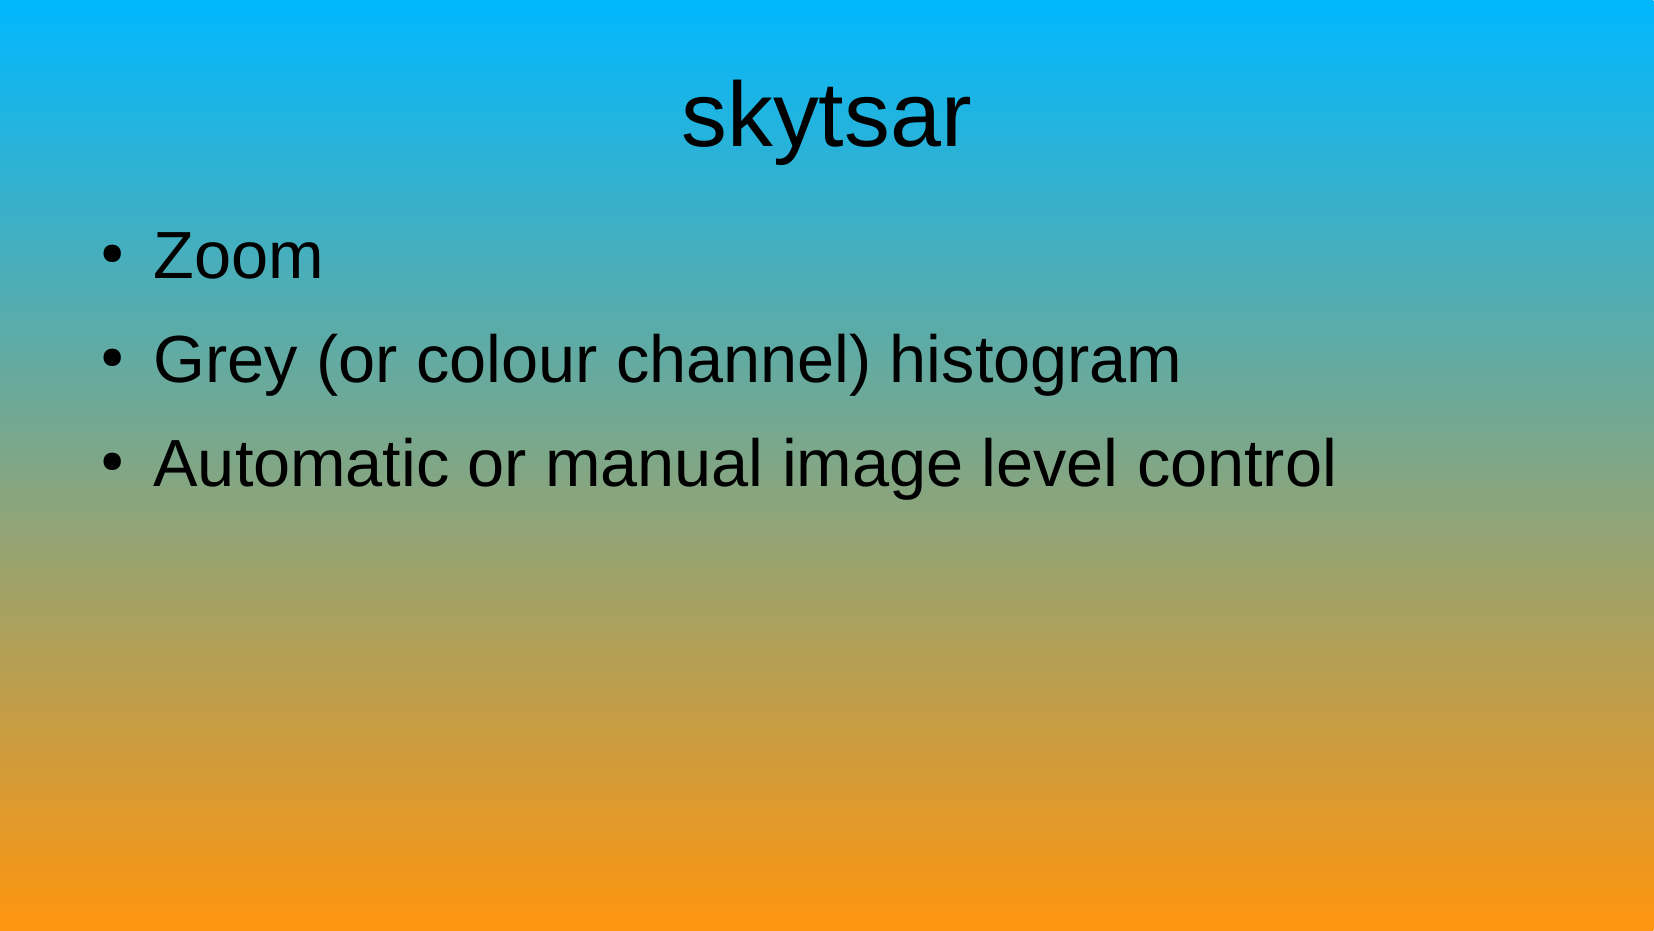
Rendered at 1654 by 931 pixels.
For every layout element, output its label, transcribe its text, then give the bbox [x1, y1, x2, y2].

list Zoom Grey (or colour channel) histogram Automatic or manual image level control [82, 217, 1571, 758]
title skytsar [82, 37, 1571, 193]
